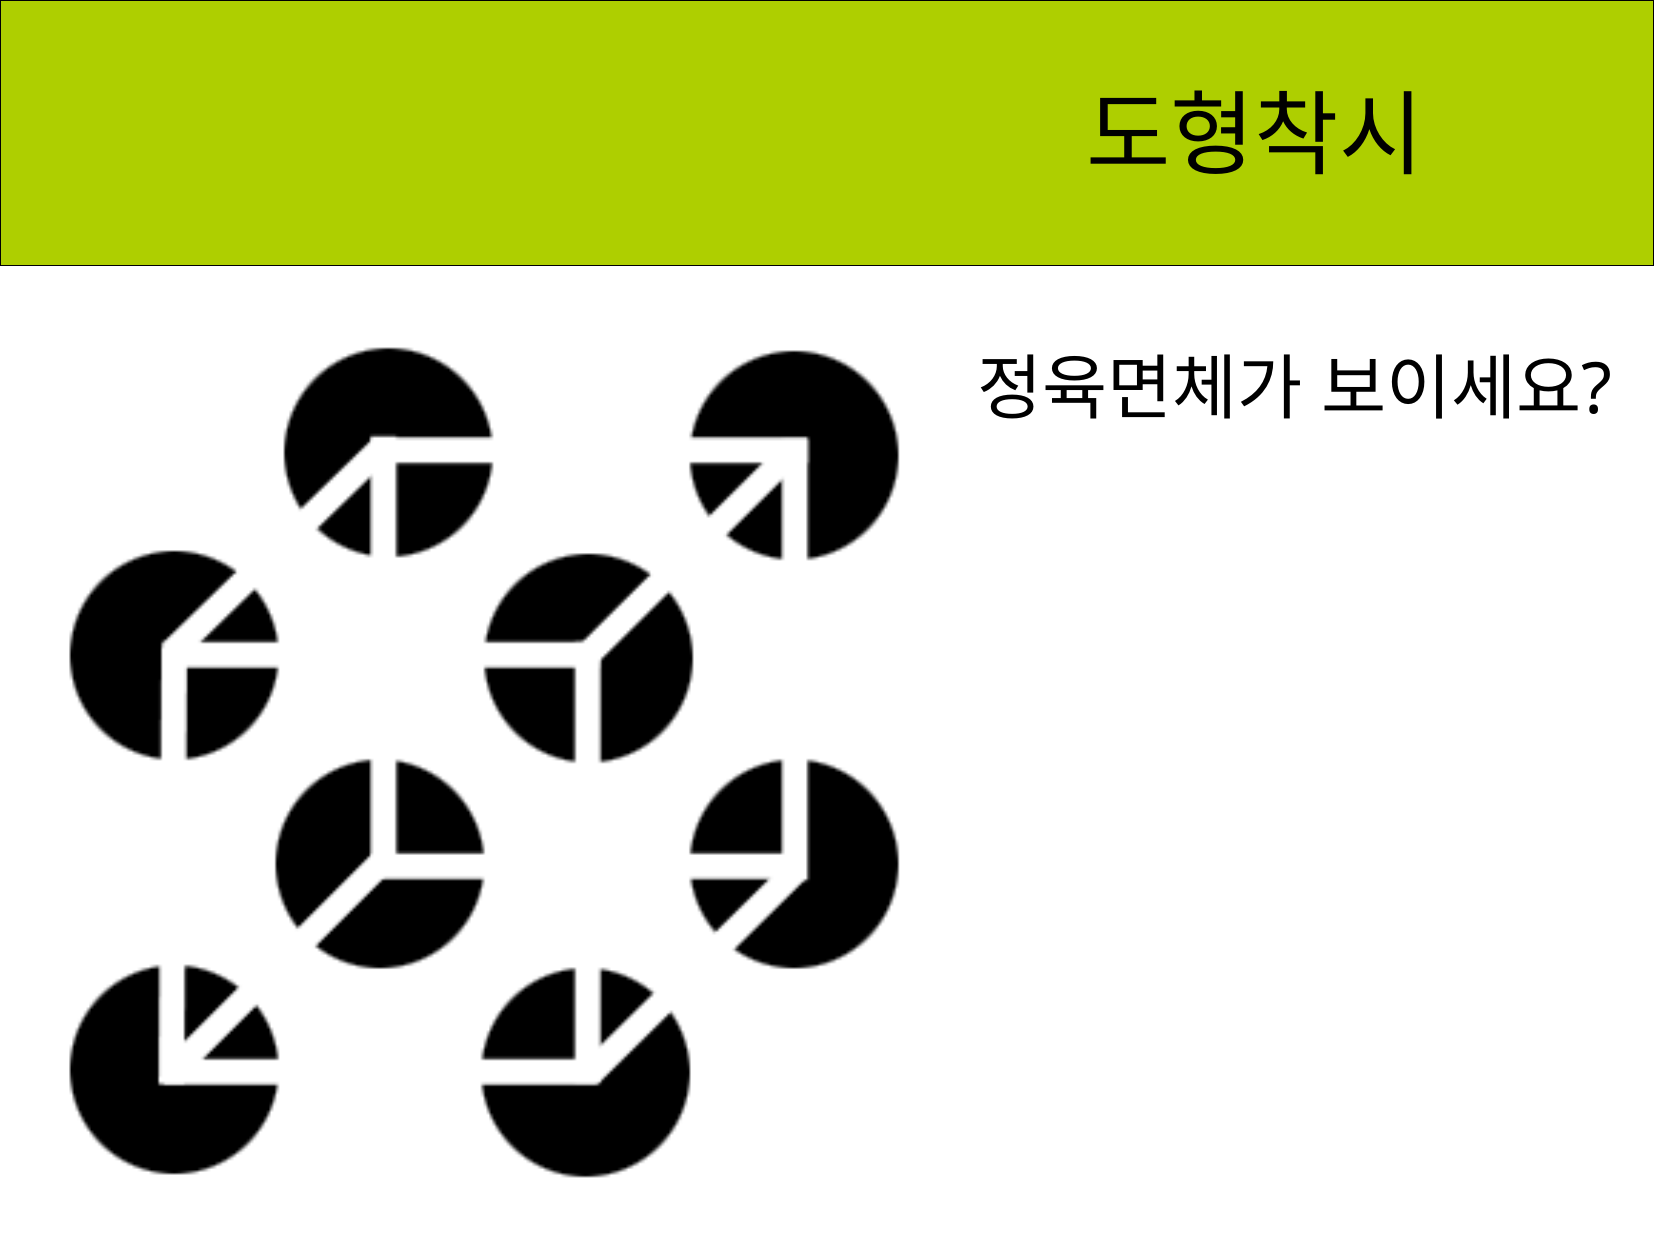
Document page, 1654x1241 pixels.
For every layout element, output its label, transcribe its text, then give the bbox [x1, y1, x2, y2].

title 도형착시 [885, 49, 1625, 207]
picture [31, 295, 945, 1209]
text_box 정육면체가 보이세요? [962, 323, 1649, 420]
